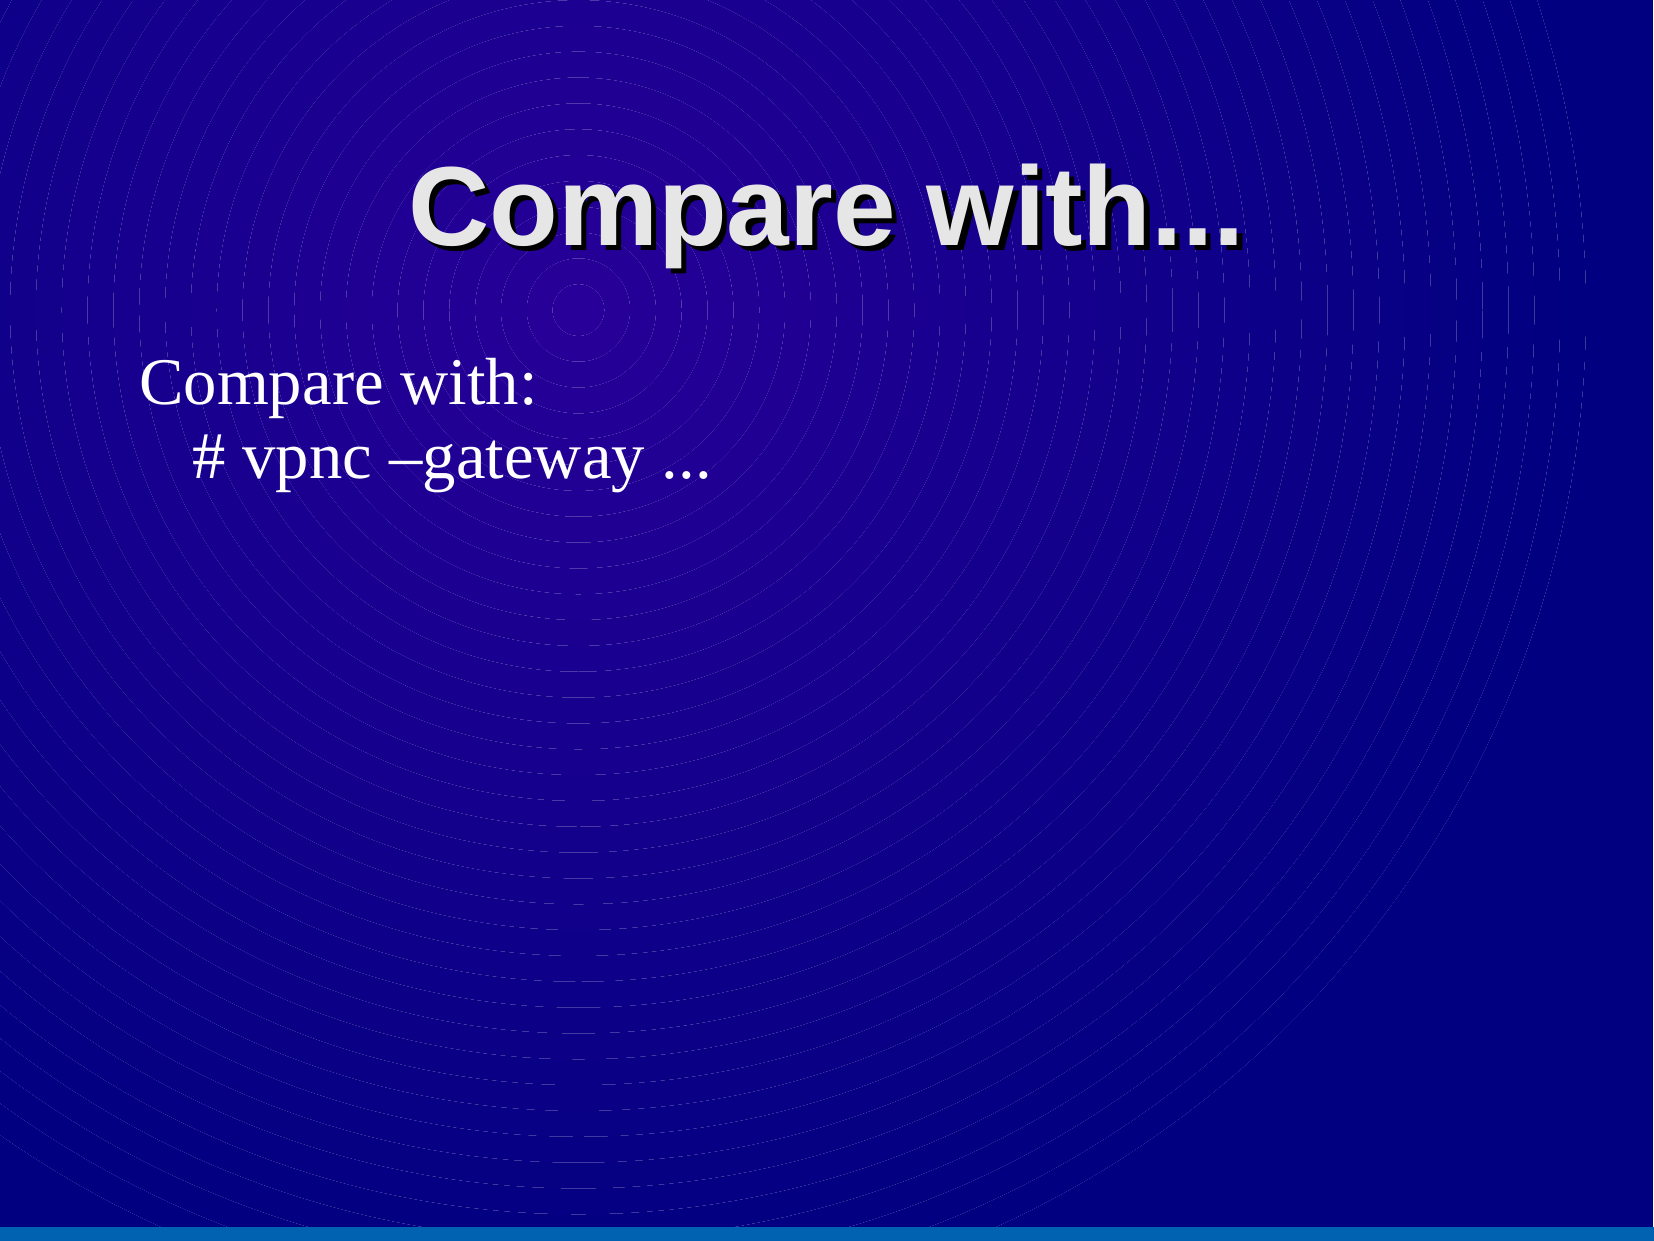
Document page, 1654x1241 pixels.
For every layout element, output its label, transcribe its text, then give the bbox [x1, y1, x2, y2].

title Compare with... [121, 102, 1533, 311]
list Compare with: # vpnc –gateway ... [121, 344, 1533, 1127]
